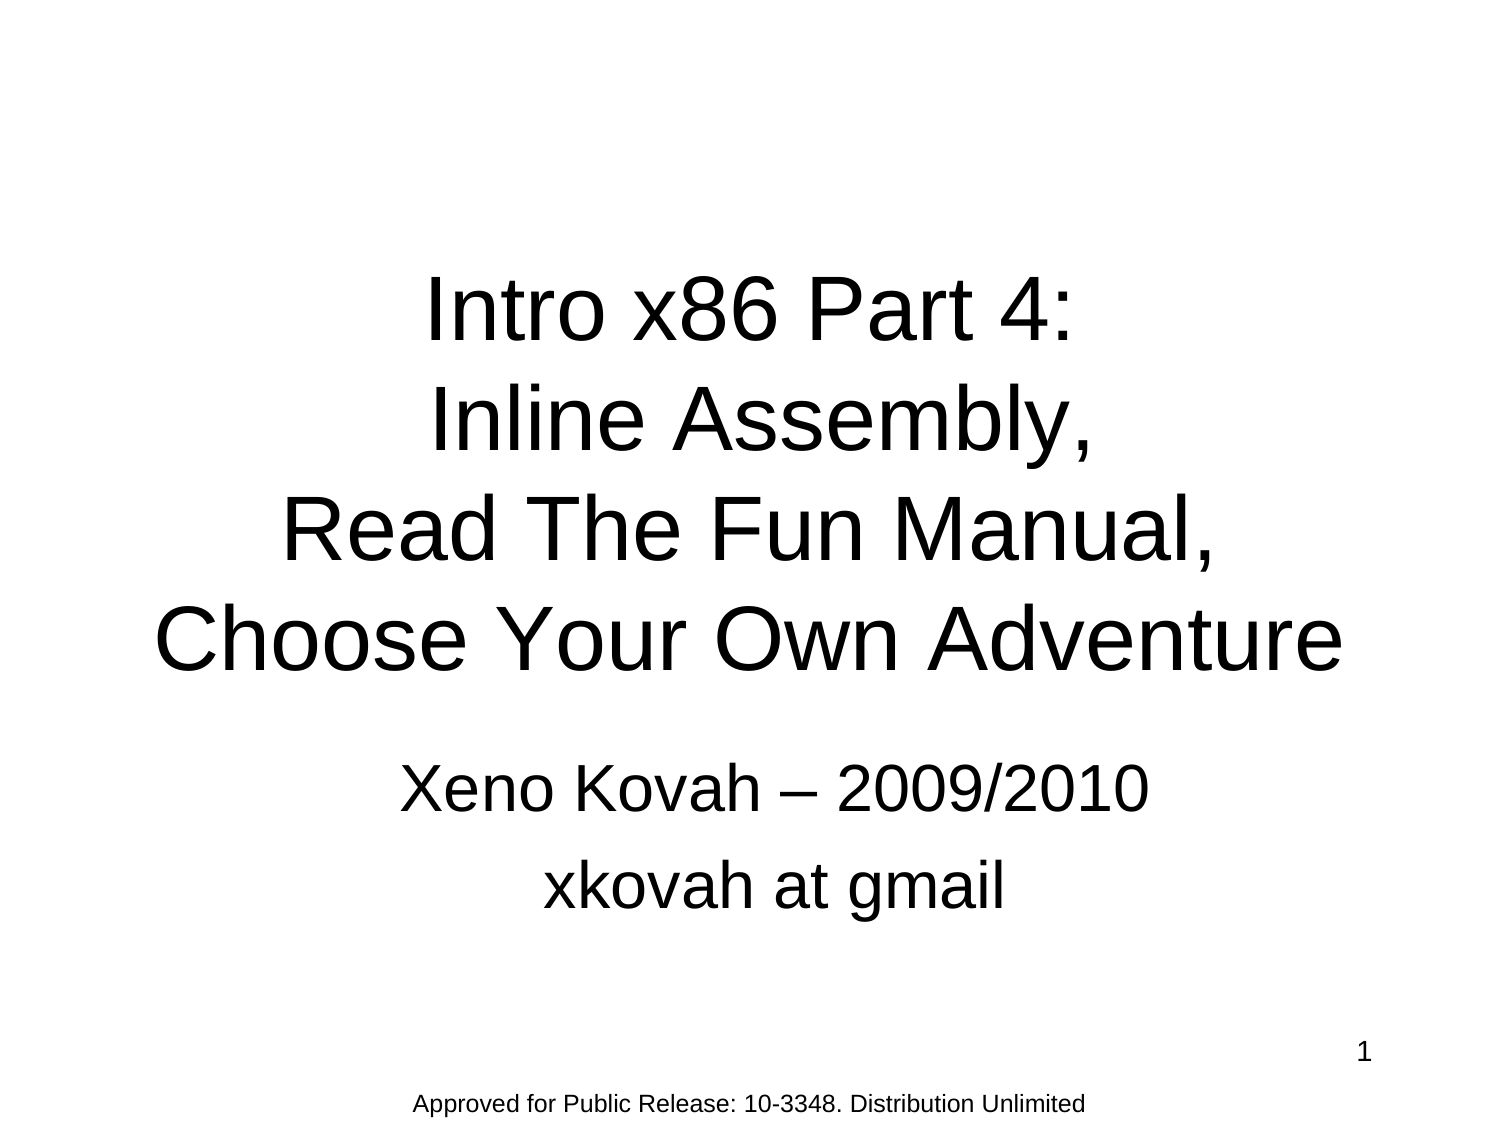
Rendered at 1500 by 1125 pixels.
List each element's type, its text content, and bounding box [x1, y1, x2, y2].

text_box Approved for Public Release: 10-3348. Distribution Unlimited [0, 1079, 1500, 1125]
text_box Xeno Kovah – 2009/2010 xkovah at gmail [384, 737, 1166, 930]
text_box <number> [1074, 1025, 1388, 1079]
title Intro x86 Part 4: Inline Assembly, Read The Fun Manual, Choose Your Own Adventure [112, 241, 1388, 697]
